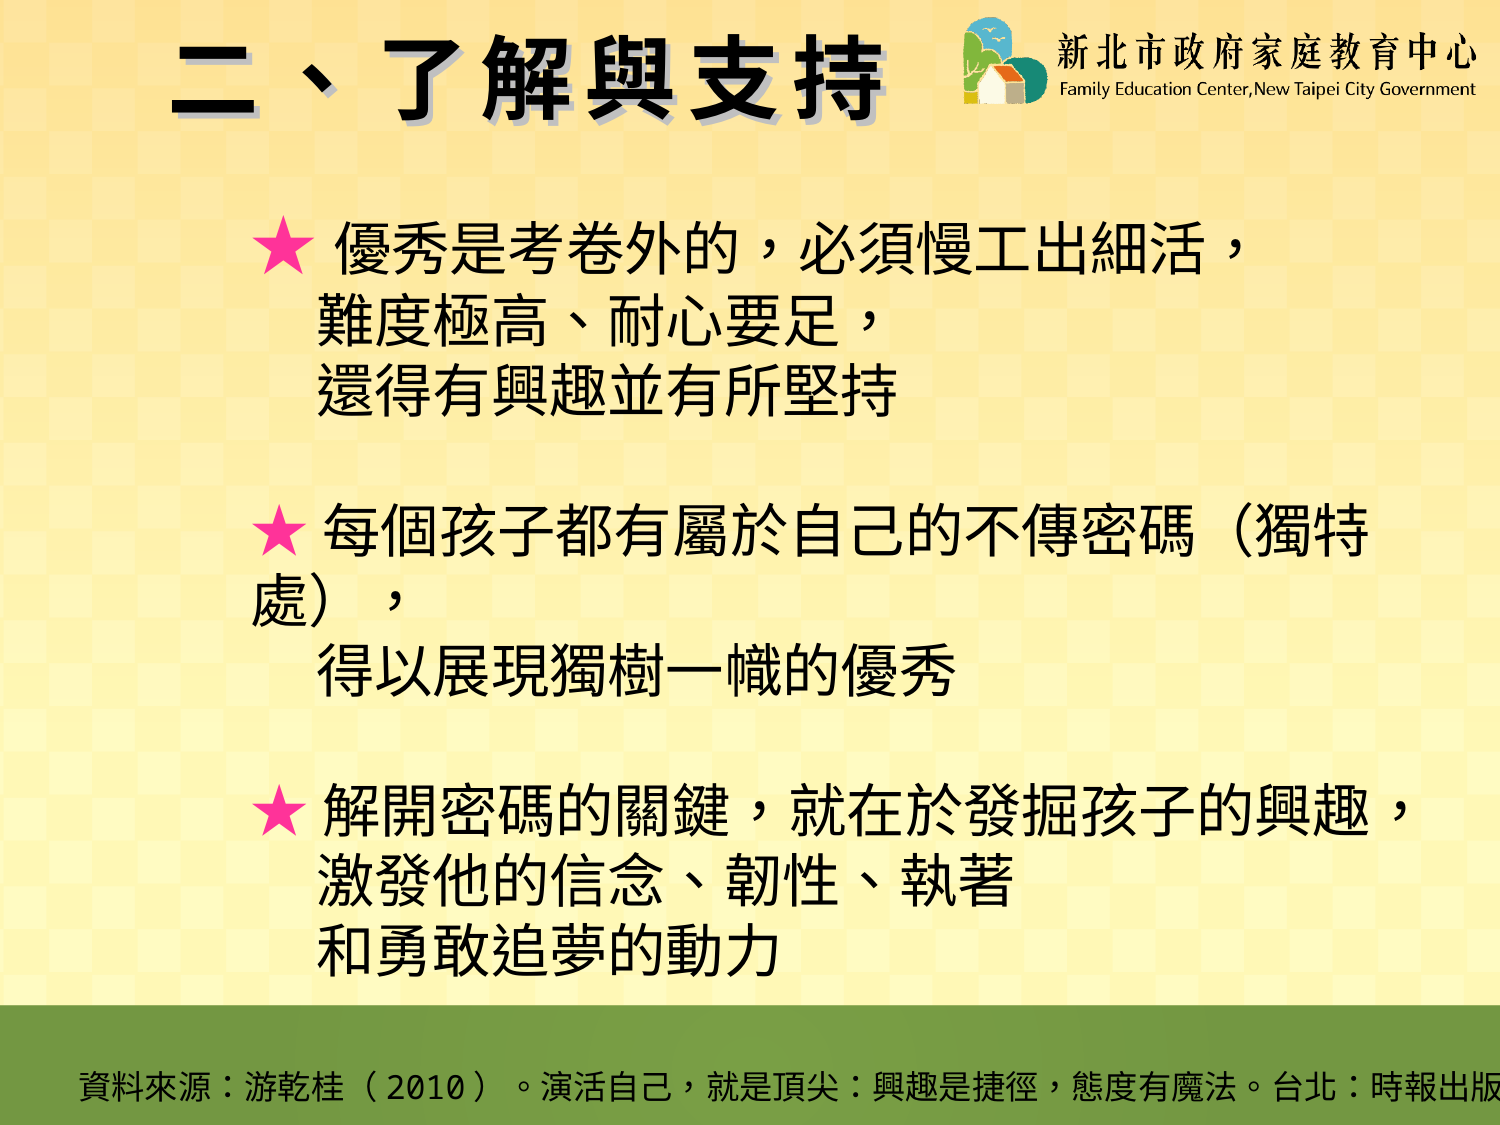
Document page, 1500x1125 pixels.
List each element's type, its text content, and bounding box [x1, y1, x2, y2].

text_box ★優秀是考卷外的，必須慢工出細活， 難度極高、耐心要足， 還得有興趣並有所堅持 ★每個孩子都有屬於自己的不傳密碼（獨特處）， 得以展現獨樹一幟的優秀 ★解開密碼的關鍵，就在於發掘孩子的興趣， 激發他的信念、韌性、執著 和勇敢追夢的動力 [235, 196, 1500, 992]
text_box 二、了解與支持 [152, 13, 920, 140]
text_box 資料來源：游乾桂（2010）。演活自己，就是頂尖：興趣是捷徑，態度有魔法。台北：時報出版。 [63, 1059, 1500, 1114]
picture [0, 0, 1500, 1125]
